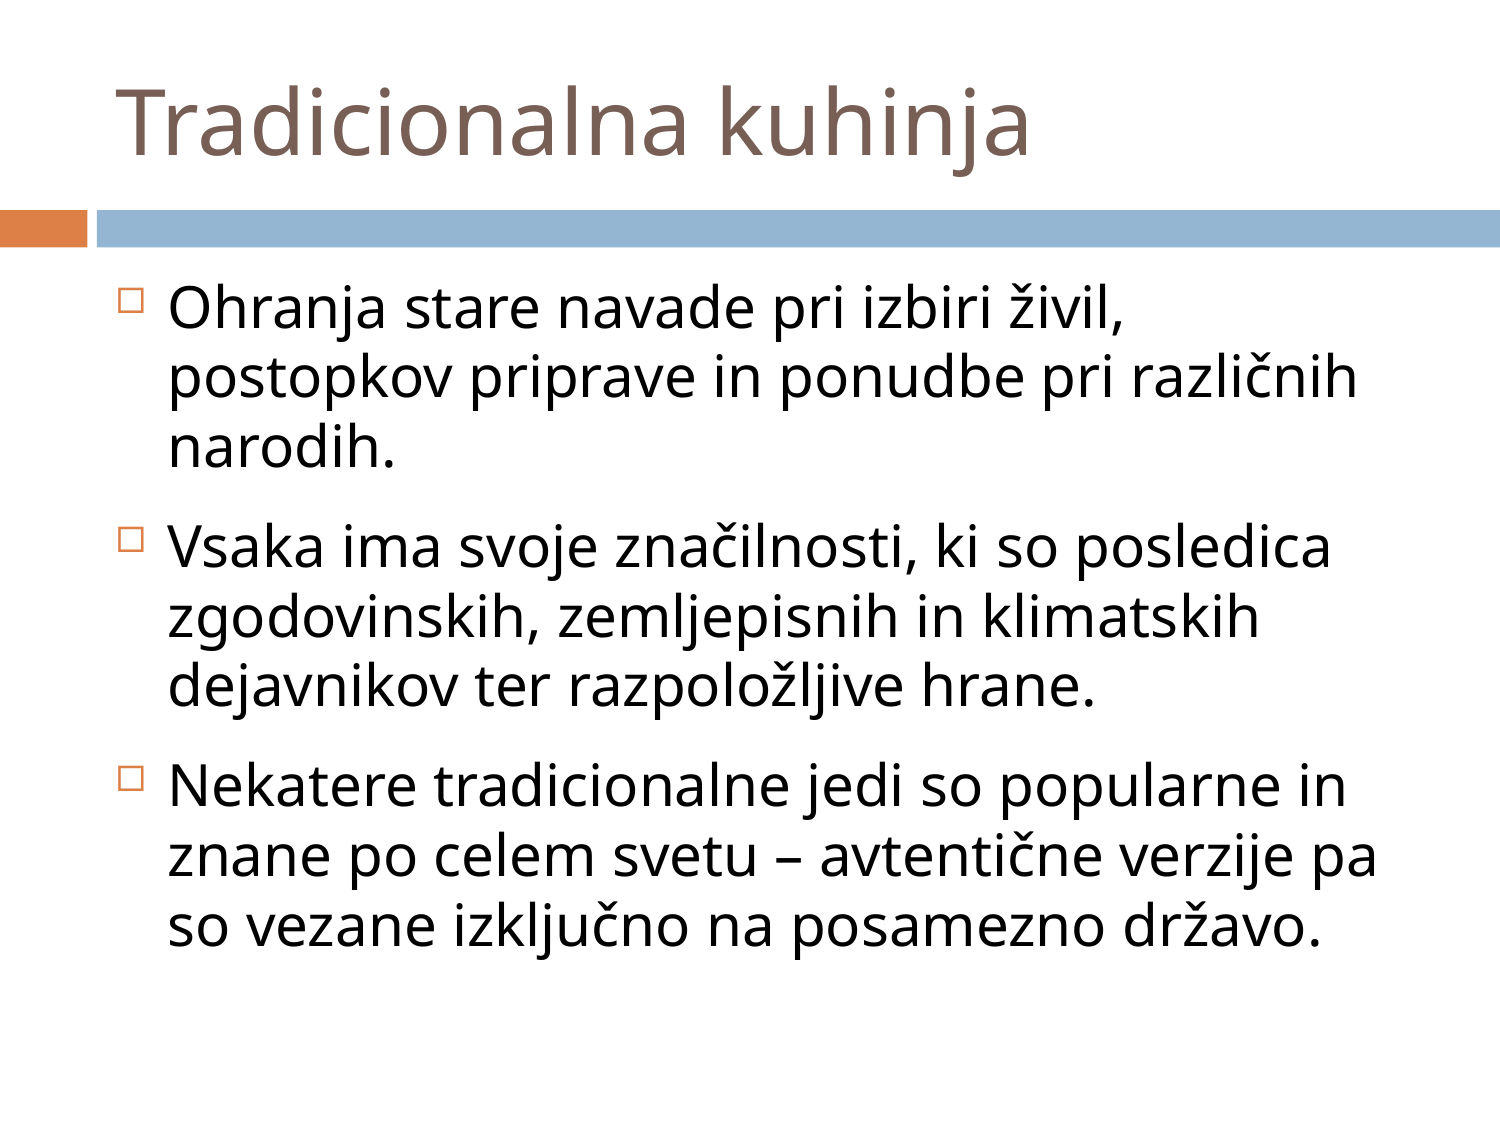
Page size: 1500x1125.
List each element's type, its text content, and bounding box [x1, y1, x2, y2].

list Ohranja stare navade pri izbiri živil, postopkov priprave in ponudbe pri različnih narodih. Vsaka ima svoje značilnosti, ki so posledica zgodovinskih, zemljepisnih in klimatskih dejavnikov ter razpoložljive hrane. Nekatere tradicionalne jedi so popularne in znane po celem svetu – avtentične verzije pa so vezane izključno na posamezno državo. [100, 262, 1438, 1000]
title Tradicionalna kuhinja [100, 37, 1438, 200]
